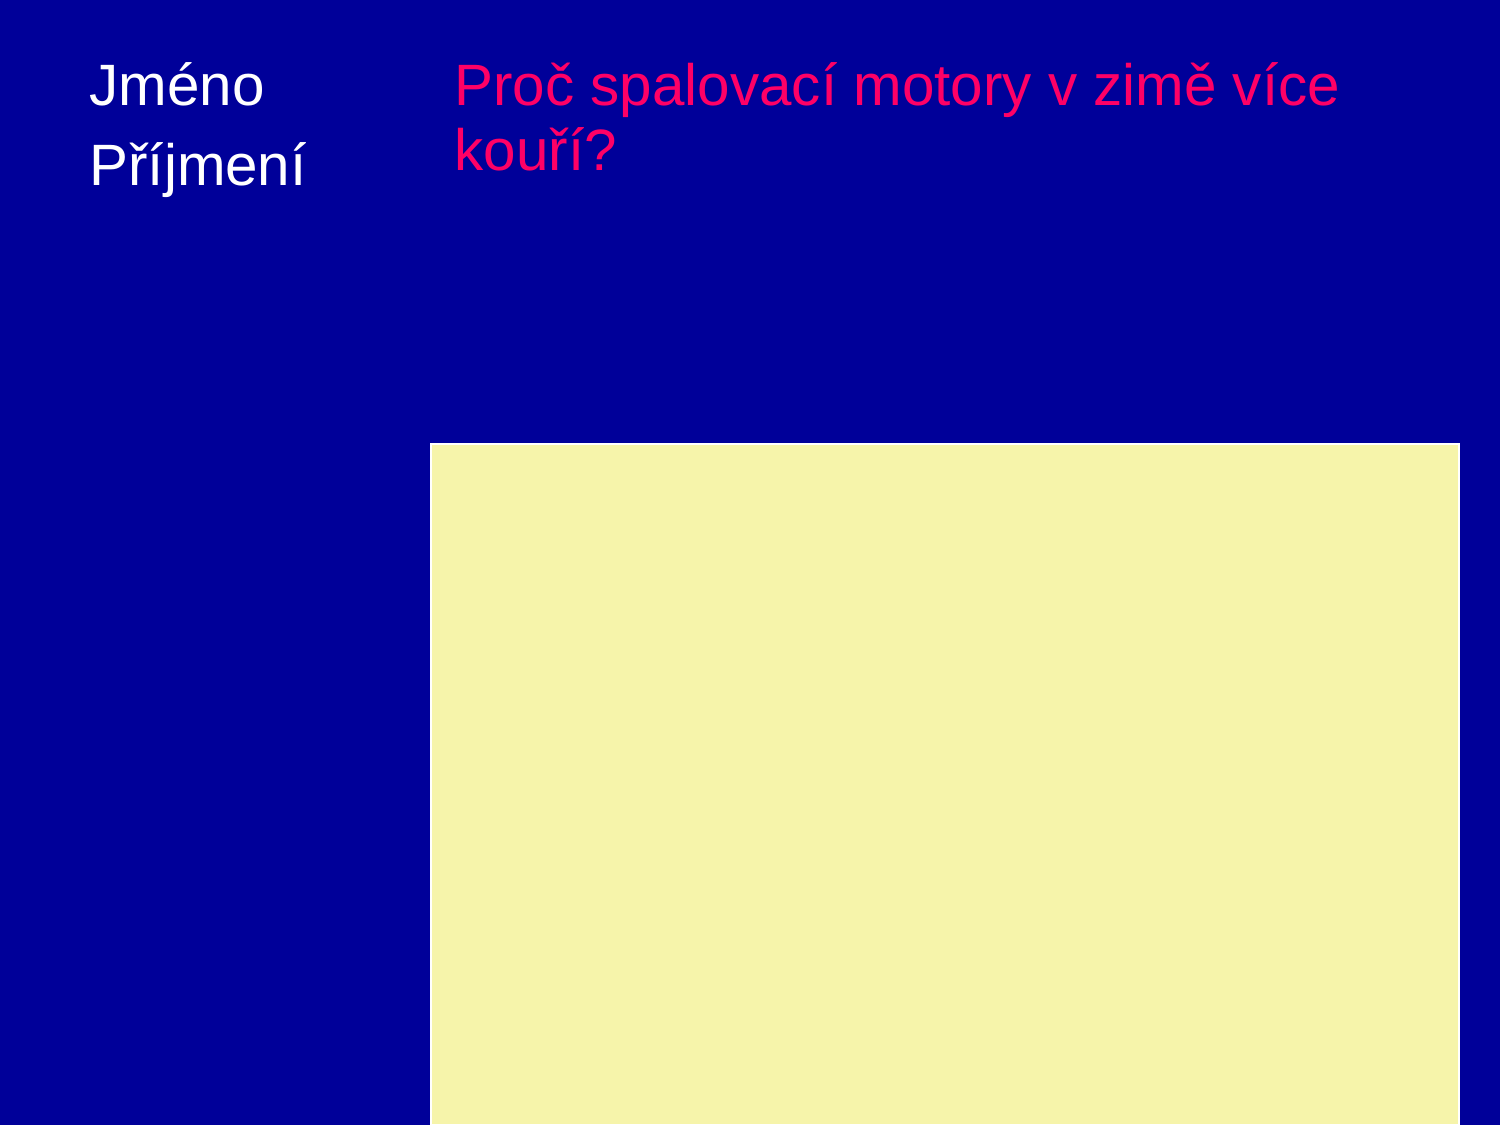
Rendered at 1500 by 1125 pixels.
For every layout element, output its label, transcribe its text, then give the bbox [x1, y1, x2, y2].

text_box Jméno Příjmení [75, 45, 440, 525]
text_box Proč spalovací motory v zimě více kouří? [440, 45, 1459, 444]
text_box [430, 444, 1459, 1125]
